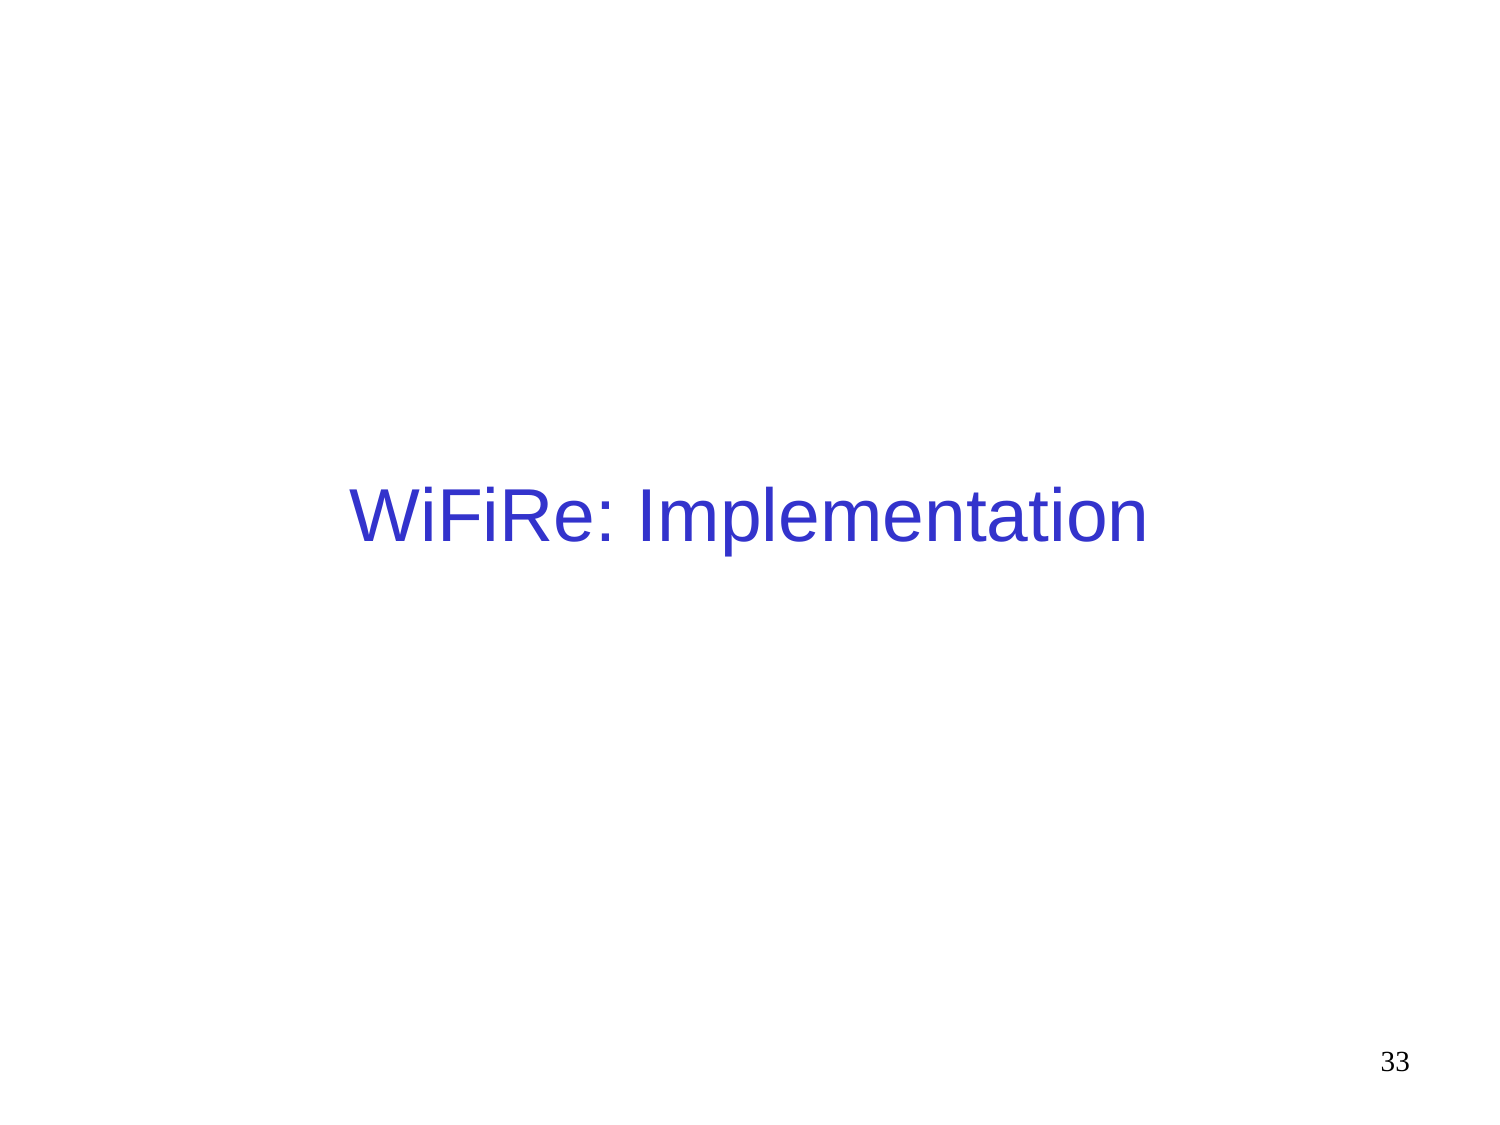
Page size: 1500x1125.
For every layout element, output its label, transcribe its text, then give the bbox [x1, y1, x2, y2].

title WiFiRe: Implementation [37, 440, 1463, 591]
